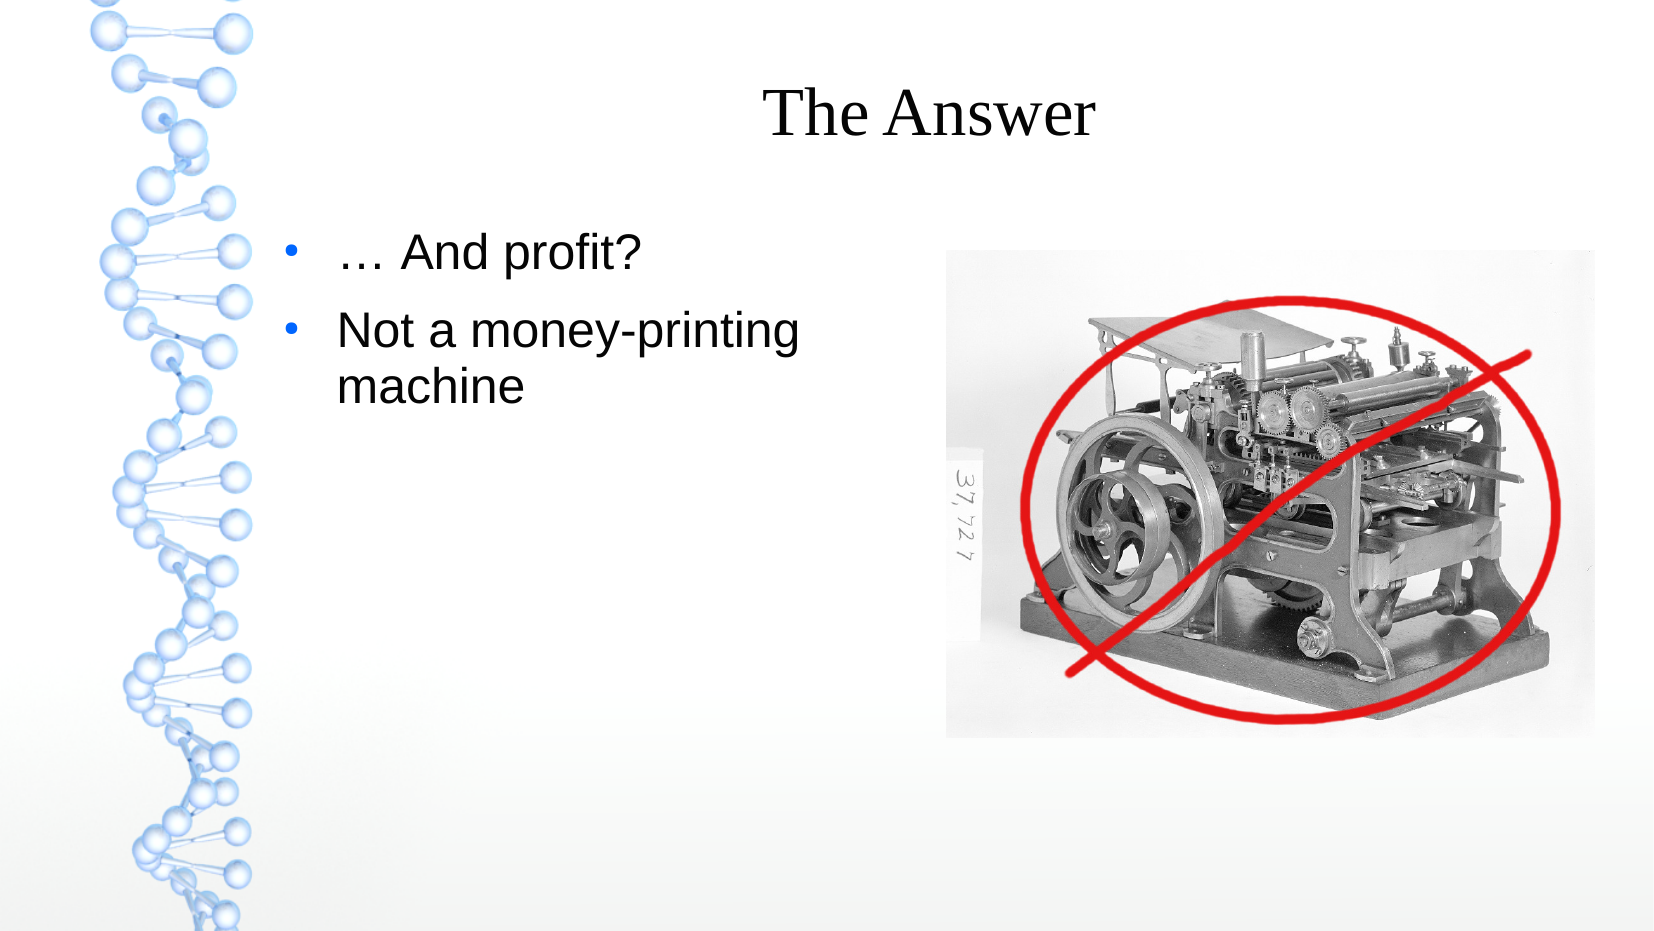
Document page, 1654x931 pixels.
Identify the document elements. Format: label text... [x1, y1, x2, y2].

title The Answer [265, 35, 1595, 189]
picture [0, 0, 1654, 931]
list … And profit? Not a money-printing machine [265, 224, 915, 764]
